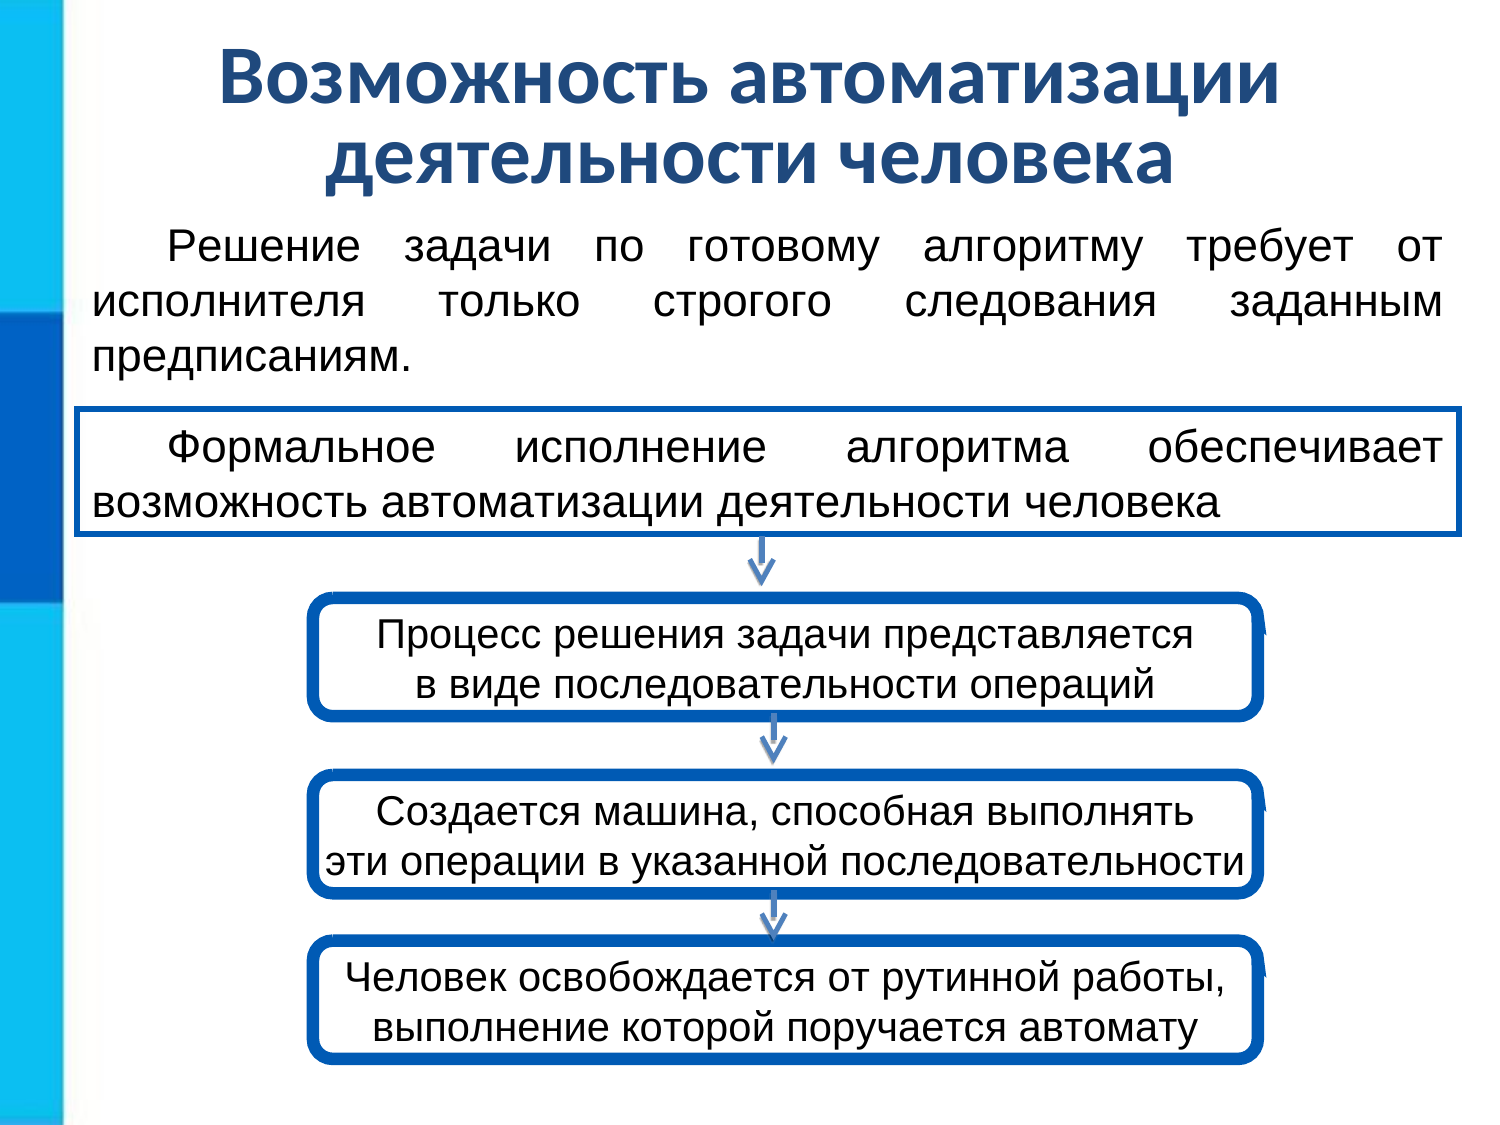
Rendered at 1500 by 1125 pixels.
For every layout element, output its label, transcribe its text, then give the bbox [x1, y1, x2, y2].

text_box Формальное исполнение алгоритма обеспечивает возможность автоматизации деятельности человека [76, 408, 1459, 535]
text_box Возможность автоматизации деятельности человека [76, 31, 1425, 208]
picture [0, 0, 1500, 1125]
text_box Решение задачи по готовому алгоритму требует от исполнителя только строгого следования заданным предписаниям. [76, 208, 1459, 389]
text_box Создается машина, способная выполнять эти операции в указанной последовательности [312, 774, 1258, 894]
text_box Человек освобождается от рутинной работы, выполнение которой поручается автомату [312, 940, 1258, 1059]
text_box Процесс решения задачи представляется в виде последовательности операций [312, 597, 1258, 717]
